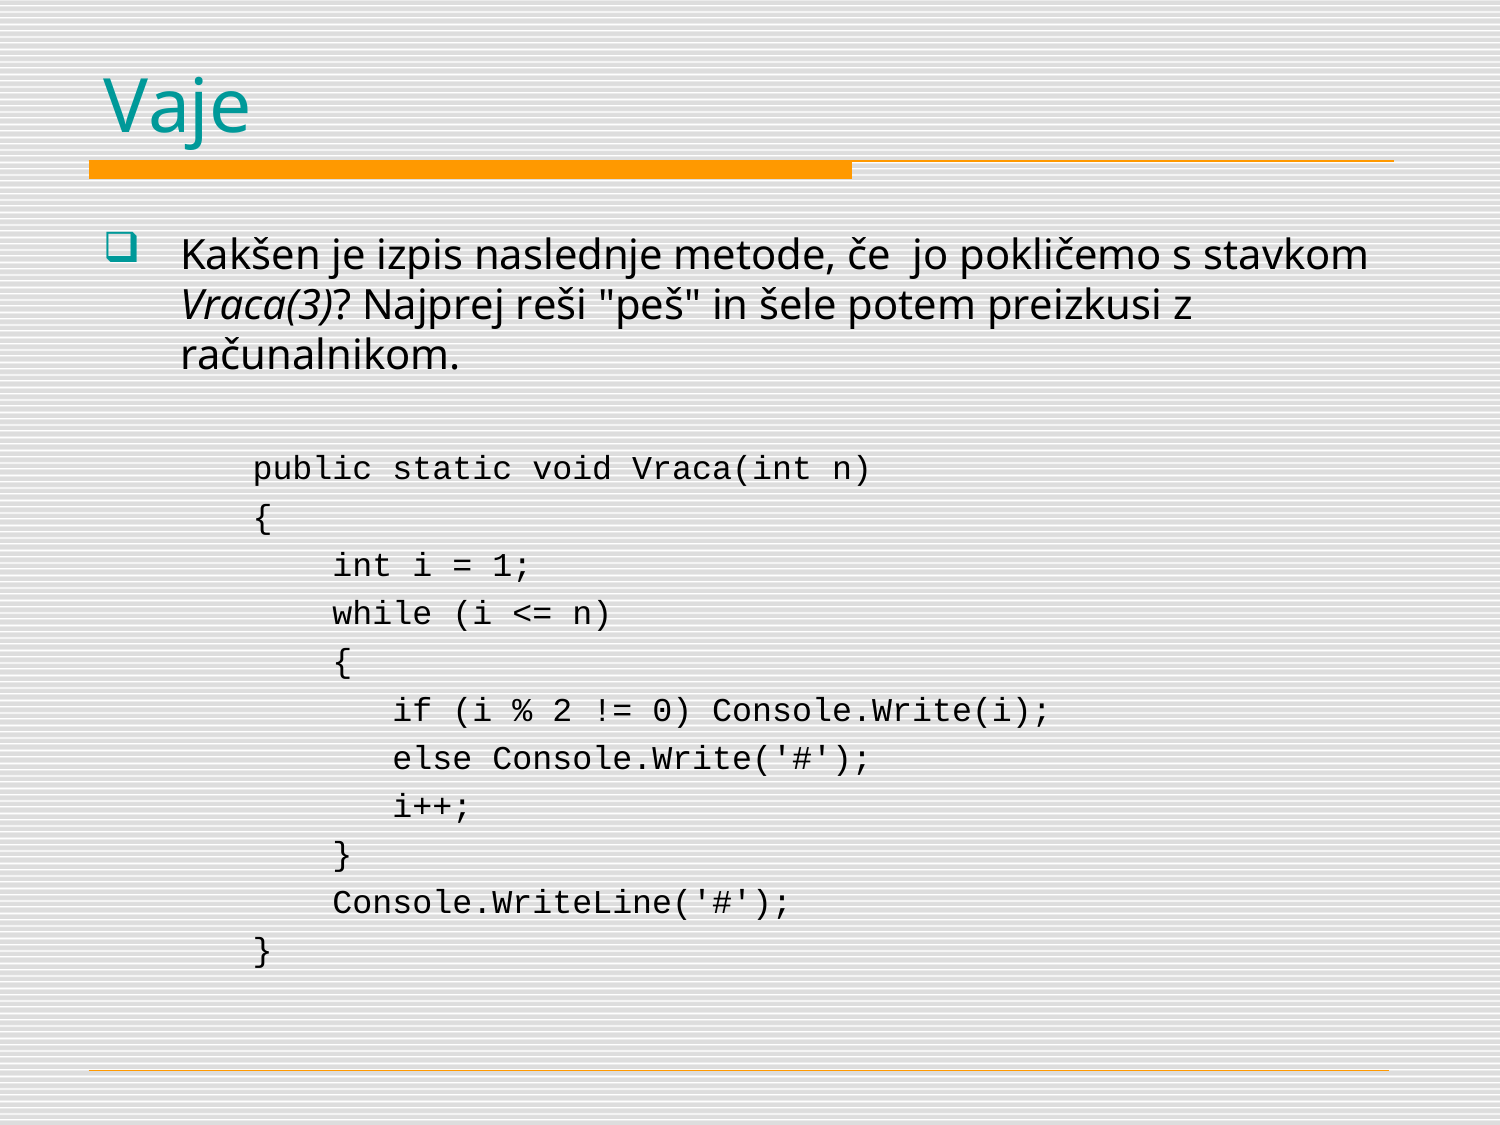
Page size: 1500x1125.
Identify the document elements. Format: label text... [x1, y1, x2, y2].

picture [0, 0, 1500, 1125]
title Vaje [88, 42, 1401, 155]
list Kakšen je izpis naslednje metode, če jo pokličemo s stavkom Vraca(3)? Najprej reši "peš" in šele potem preizkusi z računalnikom. public static void Vraca(int n) { int i = 1; while (i <= n) { if (i % 2 != 0) Console.Write(i); else Console.Write('#'); i++; } Console.WriteLine('#'); } [88, 220, 1401, 1059]
